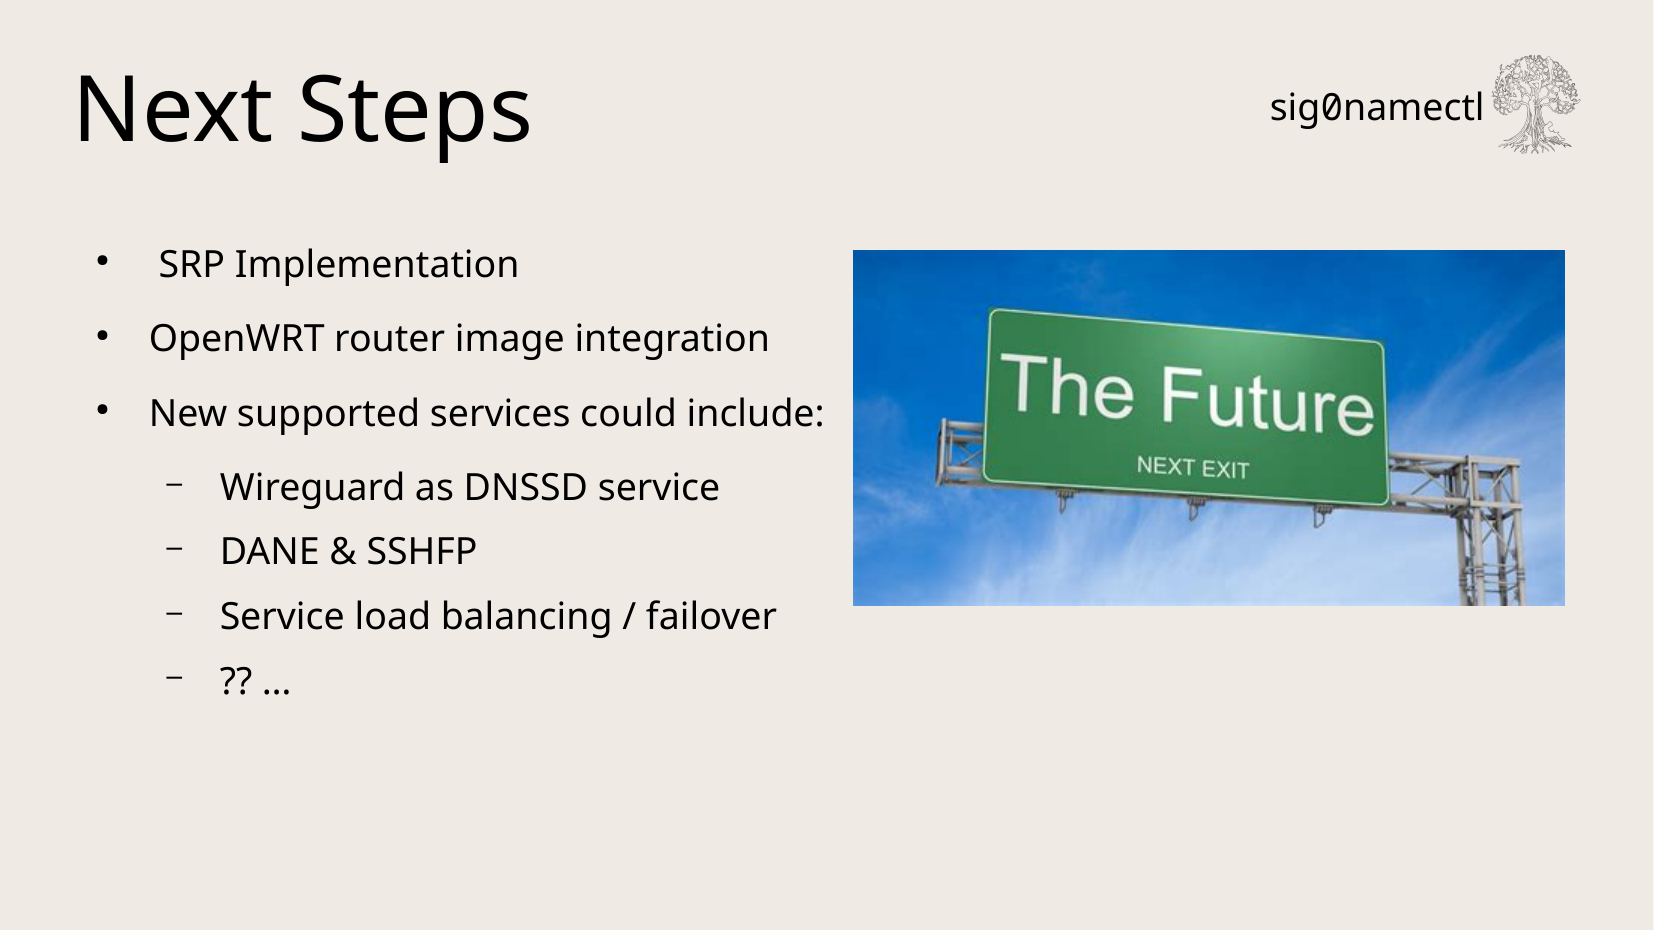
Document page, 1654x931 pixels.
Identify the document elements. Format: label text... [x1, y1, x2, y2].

list SRP Implementation OpenWRT router image integration New supported services could include: Wireguard as DNSSD service DANE & SSHFP Service load balancing / failover ?? … [78, 166, 827, 822]
picture [1489, 47, 1582, 160]
picture [853, 250, 1565, 606]
title Next Steps [72, 46, 1562, 166]
title sig0namectl [1269, 56, 1485, 156]
